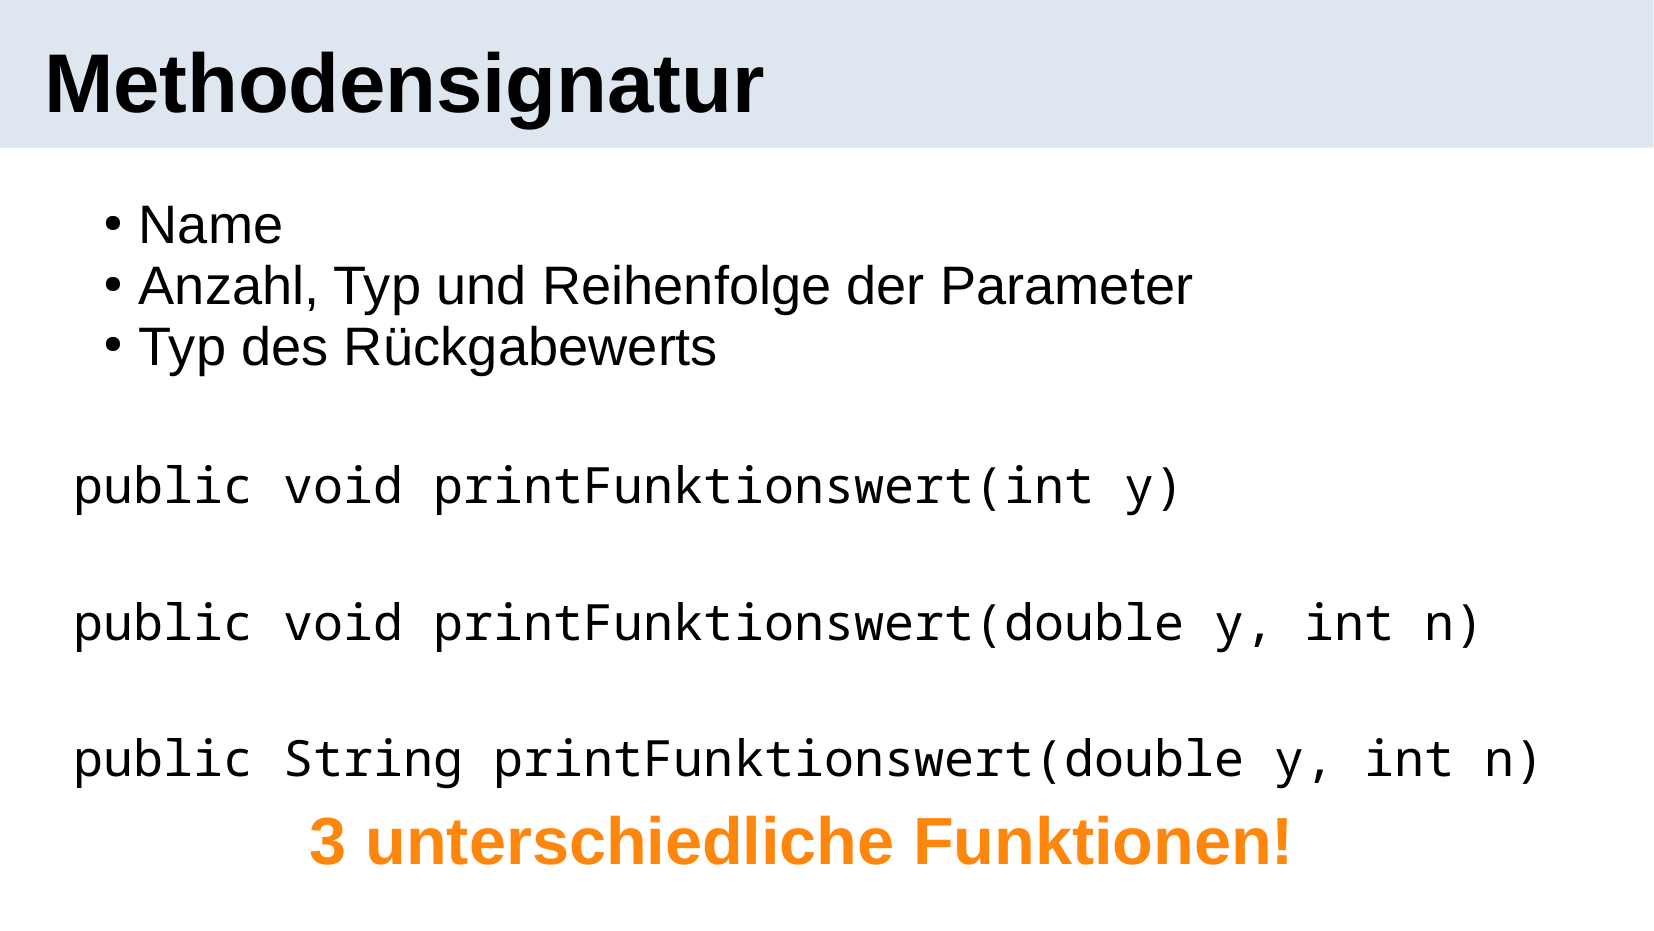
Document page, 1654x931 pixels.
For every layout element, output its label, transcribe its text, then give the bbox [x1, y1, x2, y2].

text_box public void printFunktionswert(int y) public void printFunktionswert(double y, int n) public String printFunktionswert(double y, int n) [59, 442, 1654, 859]
text_box Name Anzahl, Typ und Reihenfolge der Parameter Typ des Rückgabewerts [88, 201, 1241, 384]
text_box Methodensignatur [29, 29, 1270, 201]
text_box 3 unterschiedliche Funktionen! [295, 796, 1308, 886]
